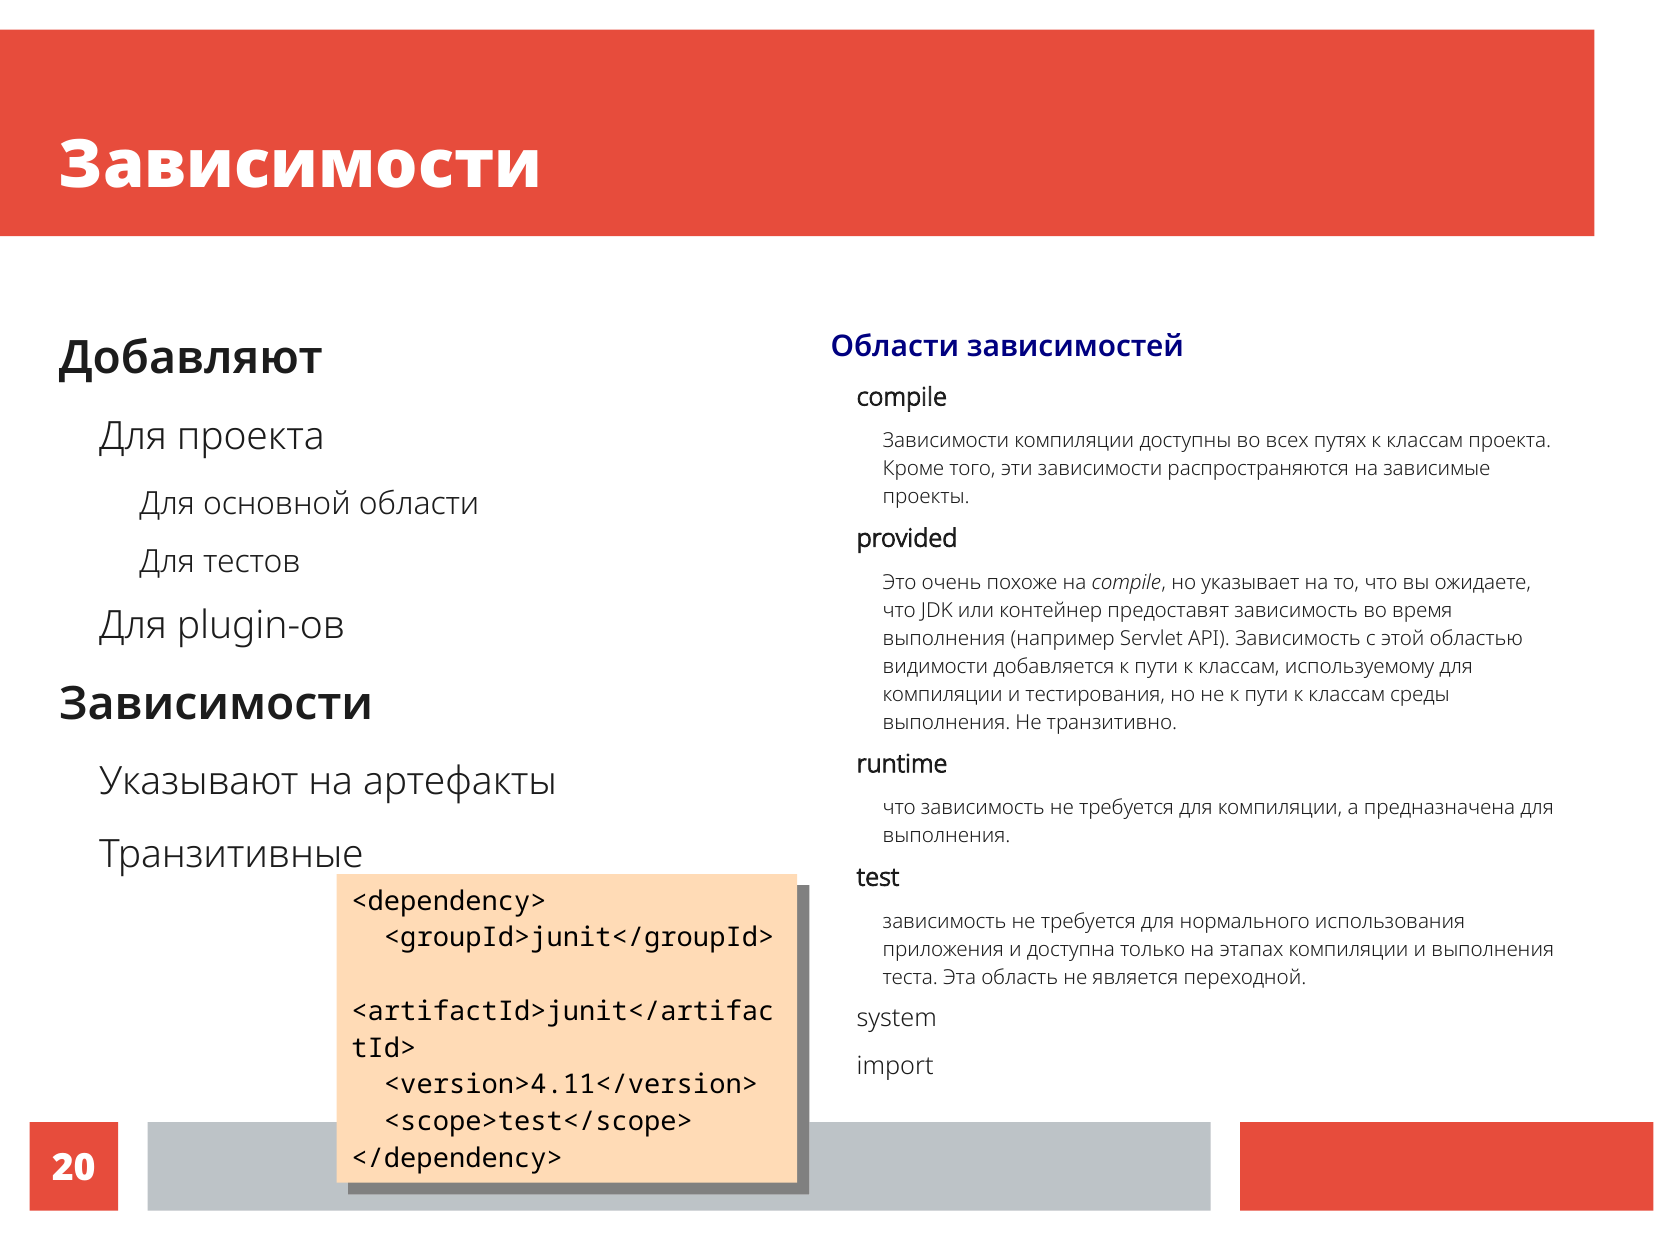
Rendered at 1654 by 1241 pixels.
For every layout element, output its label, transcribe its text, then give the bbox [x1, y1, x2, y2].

list Области зависимостей compile Зависимости компиляции доступны во всех путях к классам проекта. Кроме того, эти зависимости распространяются на зависимые проекты. provided Это очень похоже на compile, но указывает на то, что вы ожидаете, что JDK или контейнер предоставят зависимость во время выполнения (например Servlet API). Зависимость с этой областью видимости добавляется к пути к классам, используемому для компиляции и тестирования, но не к пути к классам среды выполнения. Не транзитивно. runtime что зависимость не требуется для компиляции, а предназначена для выполнения. test зависимость не требуется для нормального использования приложения и доступна только на этапах компиляции и выполнения теста. Эта область не является переходной. system import [830, 324, 1566, 1093]
list Добавляют Для проекта Для основной области Для тестов Для plugin-ов Зависимости Указывают на артефакты Транзитивные [59, 324, 794, 886]
text_box <dependency> <groupId>junit</groupId> <artifactId>junit</artifactId> <version>4.11</version> <scope>test</scope> </dependency> [336, 874, 798, 1087]
title Зависимости [59, 59, 1595, 207]
